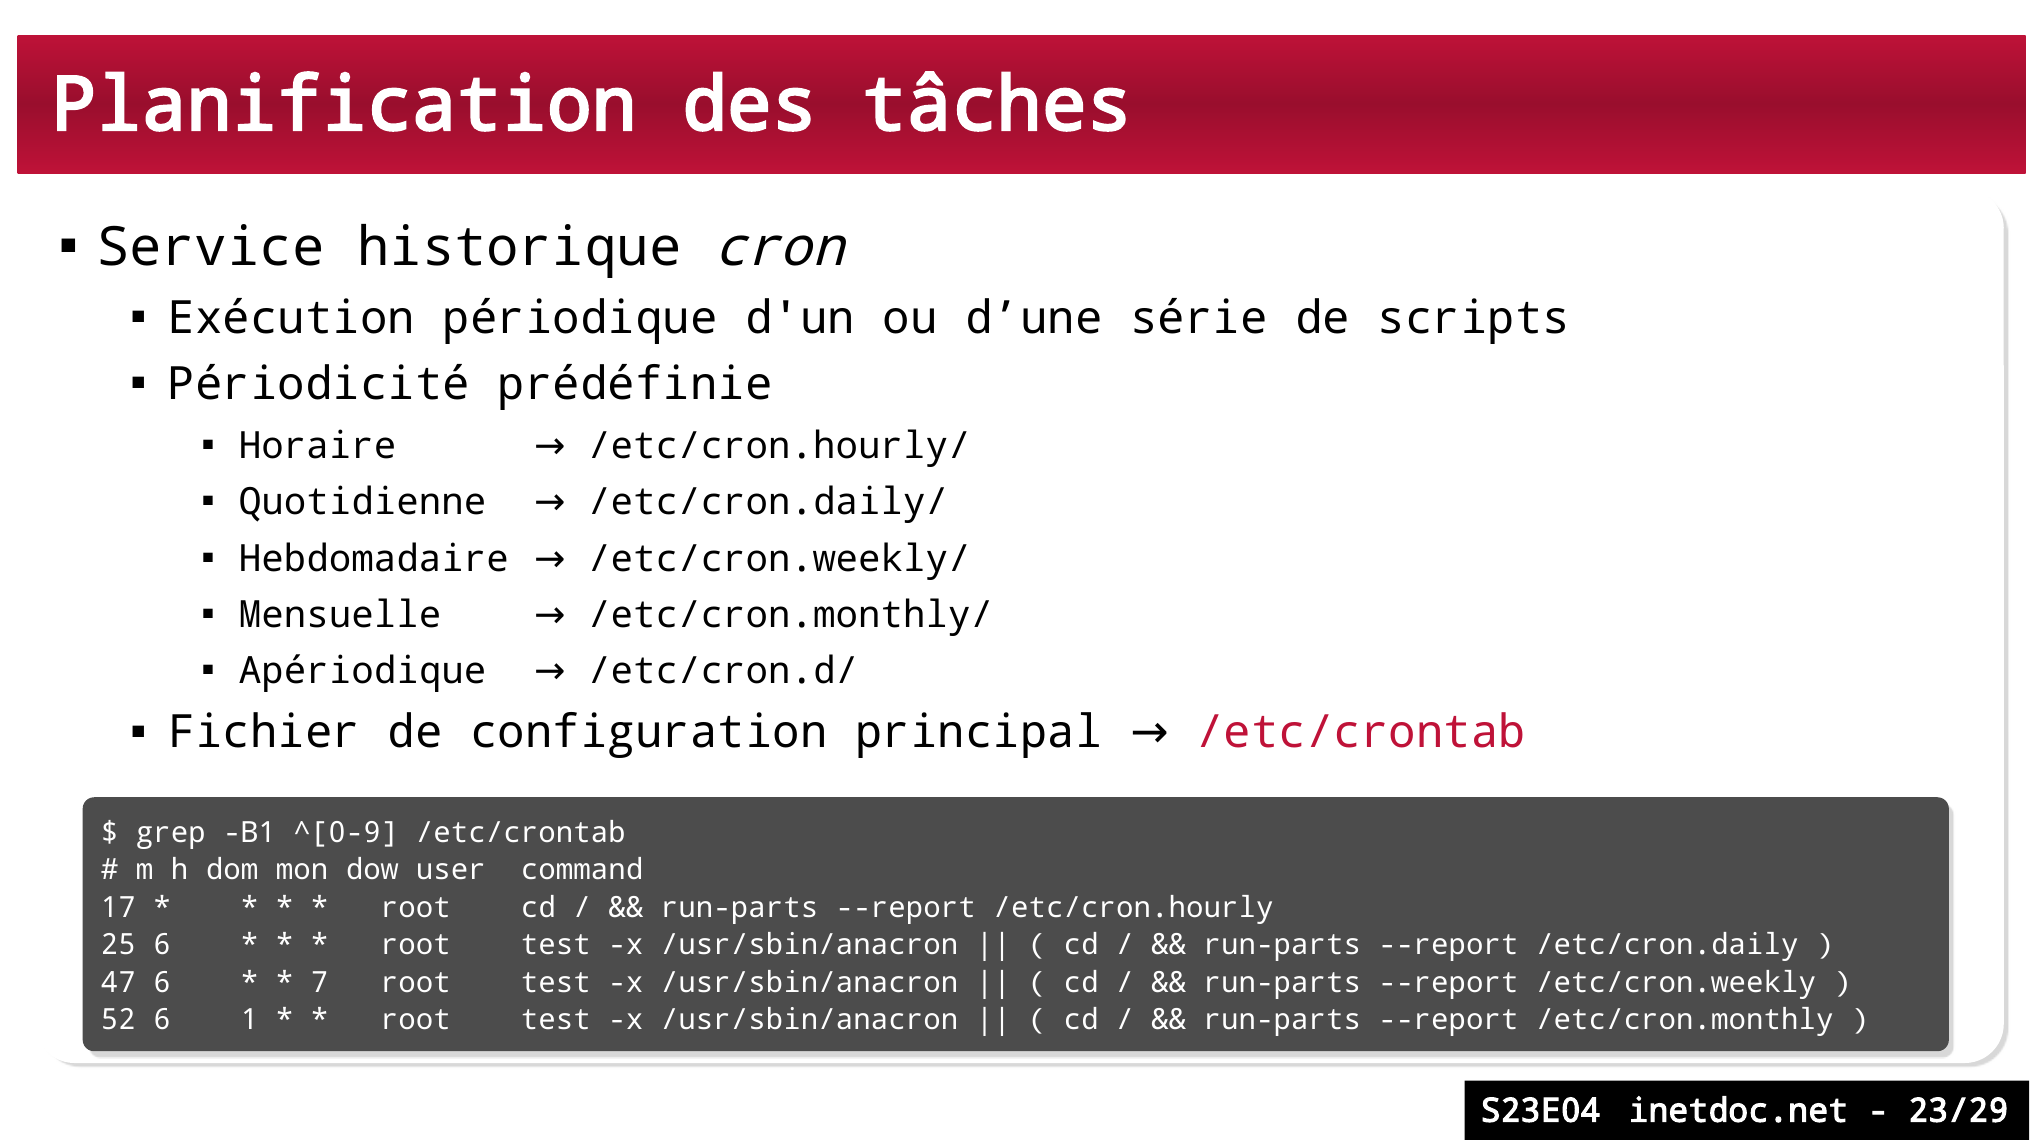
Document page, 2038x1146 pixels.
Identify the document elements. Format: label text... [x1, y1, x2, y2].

text_box $ grep -B1 ^[0-9] /etc/crontab # m h dom mon dow user command 17 * * * * root cd / && run-parts --report /etc/cron.hourly 25 6 * * * root test -x /usr/sbin/anacron || ( cd / && run-parts --report /etc/cron.daily ) 47 6 * * 7 root test -x /usr/sbin/anacron || ( cd / && run-parts --report /etc/cron.weekly ) 52 6 1 * * root test -x /usr/sbin/anacron || ( cd / && run-parts --report /etc/cron.monthly ) [82, 797, 1949, 1052]
text_box S23E04 inetdoc.net - <numéro>/29 [1464, 1080, 2030, 1140]
text_box Service historique cron Exécution périodique d'un ou d’une série de scripts Périodicité prédéfinie Horaire → /etc/cron.hourly/ Quotidienne → /etc/cron.daily/ Hebdomadaire → /etc/cron.weekly/ Mensuelle → /etc/cron.monthly/ Apériodique → /etc/cron.d/ Fichier de configuration principal → /etc/crontab [35, 188, 2004, 1064]
text_box Planification des tâches [17, 35, 2026, 174]
